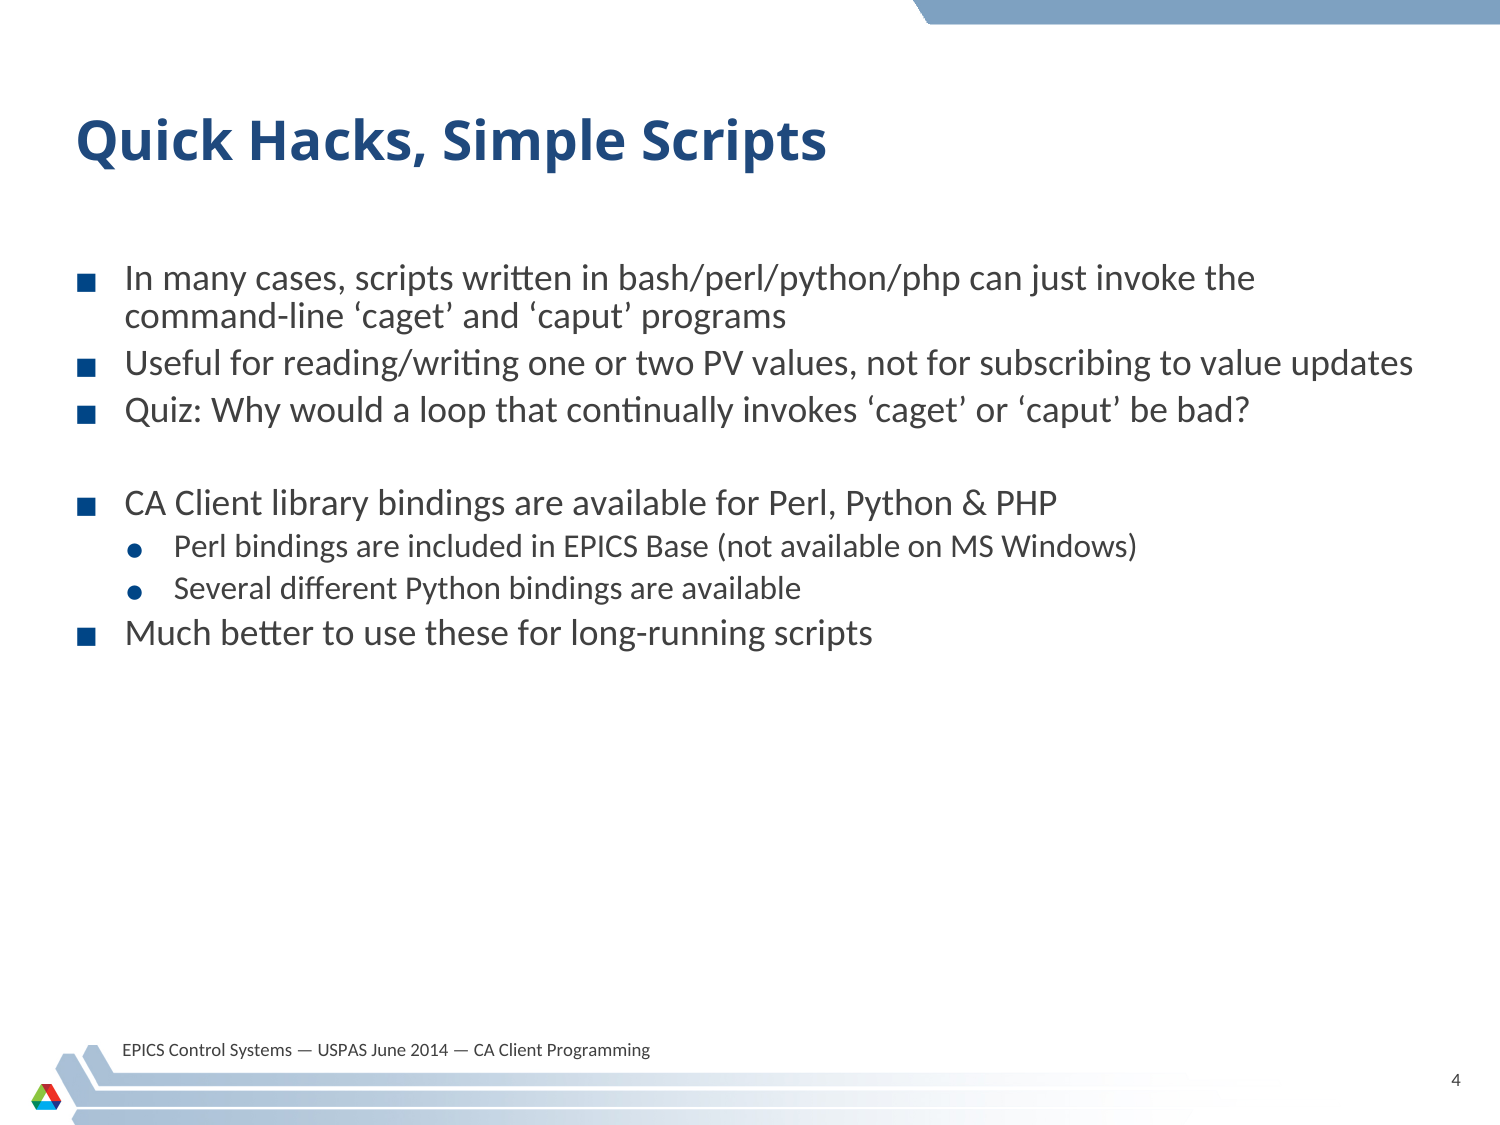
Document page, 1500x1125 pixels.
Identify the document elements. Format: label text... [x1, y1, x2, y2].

picture [0, 1037, 1500, 1125]
picture [0, 0, 1500, 26]
list In many cases, scripts written in bash/perl/python/php can just invoke the command-line ‘caget’ and ‘caput’ programs Useful for reading/writing one or two PV values, not for subscribing to value updates Quiz: Why would a loop that continually invokes ‘caget’ or ‘caput’ be bad? CA Client library bindings are available for Perl, Python & PHP Perl bindings are included in EPICS Base (not available on MS Windows) Several different Python bindings are available Much better to use these for long-running scripts [75, 262, 1426, 722]
title Quick Hacks, Simple Scripts [75, 106, 1426, 171]
